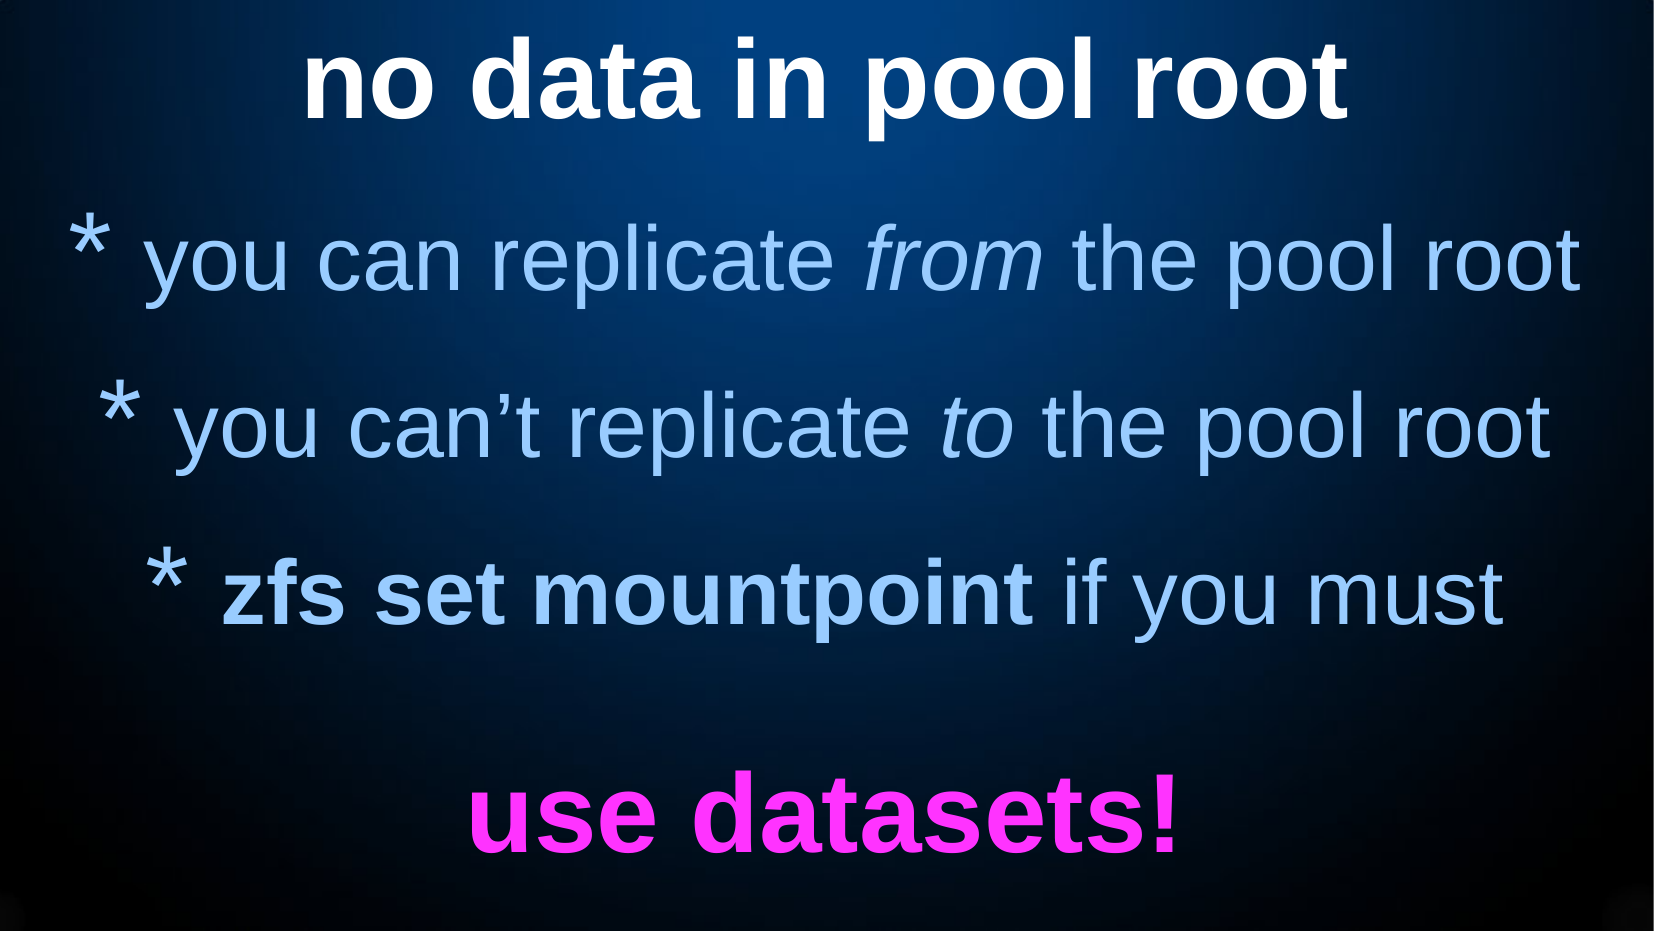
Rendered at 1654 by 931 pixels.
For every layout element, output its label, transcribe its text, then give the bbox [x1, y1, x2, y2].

title * you can replicate from the pool root * you can’t replicate to the pool root * zfs set mountpoint if you must use datasets! [15, 166, 1636, 899]
title no data in pool root [0, 2, 1651, 158]
picture [0, 0, 1654, 931]
